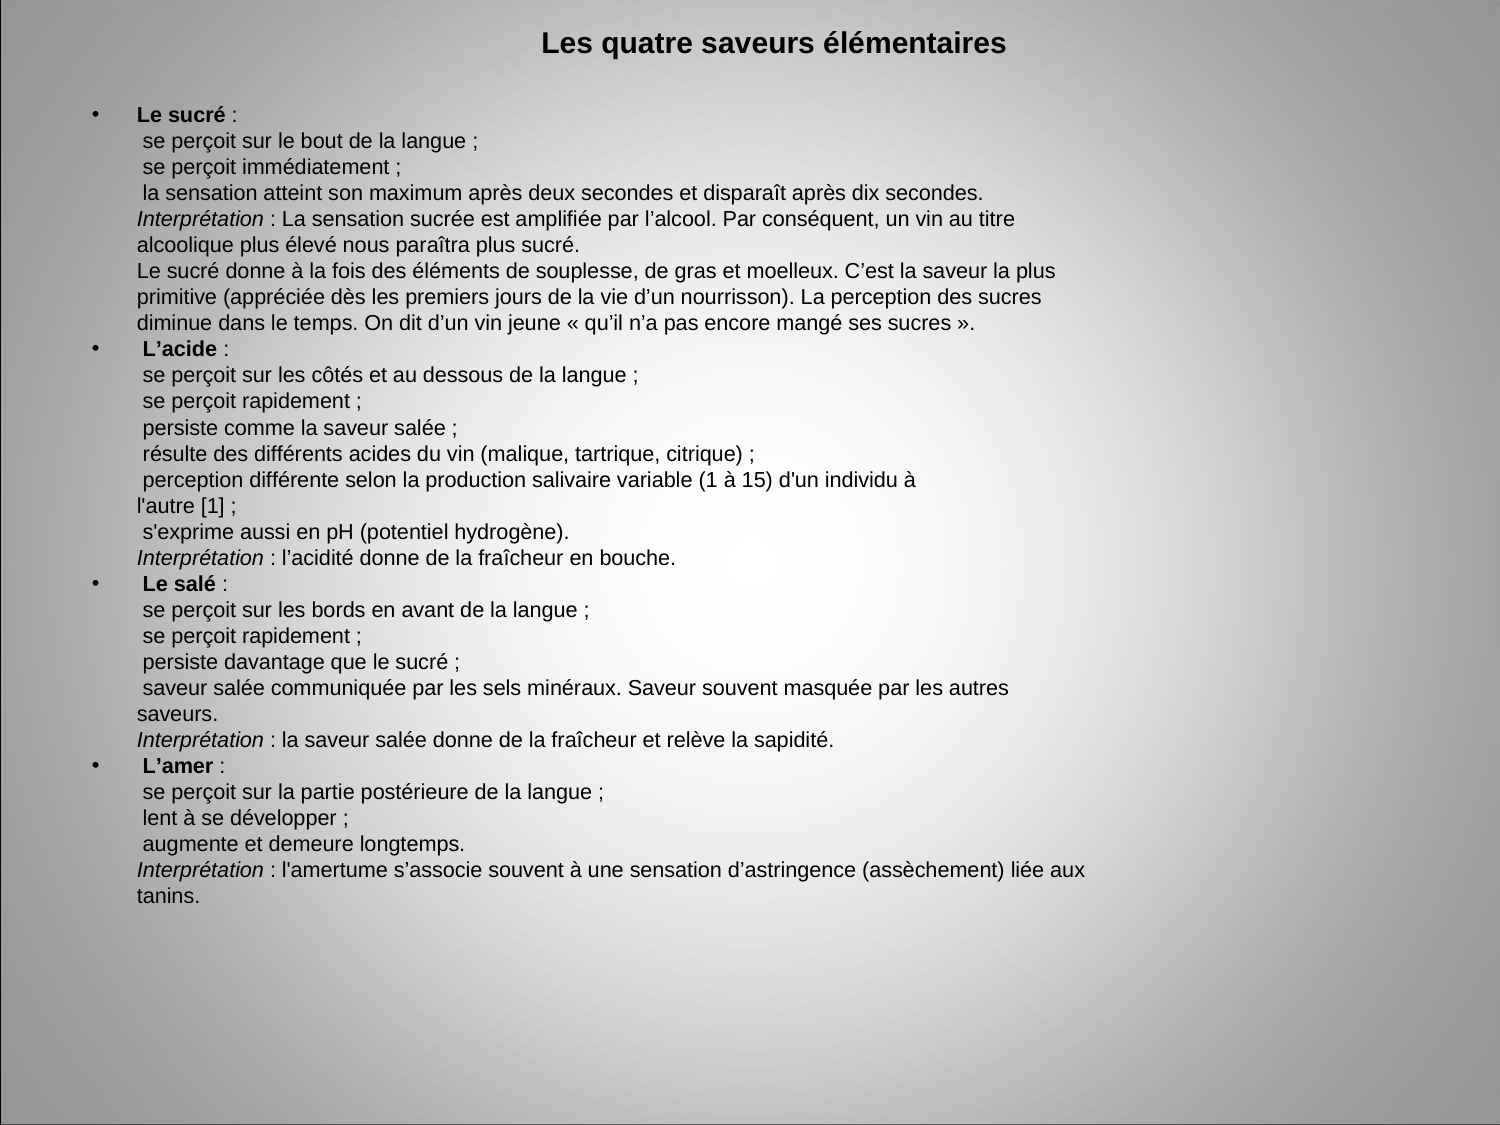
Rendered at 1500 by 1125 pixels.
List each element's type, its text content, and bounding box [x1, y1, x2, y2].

picture [0, 0, 1500, 1125]
list Les quatre saveurs élémentaires Le sucré : se perçoit sur le bout de la langue ; se perçoit immédiatement ; la sensation atteint son maximum après deux secondes et disparaît après dix secondes. Interprétation : La sensation sucrée est amplifiée par l’alcool. Par conséquent, un vin au titre alcoolique plus élevé nous paraîtra plus sucré. Le sucré donne à la fois des éléments de souplesse, de gras et moelleux. C’est la saveur la plus primitive (appréciée dès les premiers jours de la vie d’un nourrisson). La perception des sucres diminue dans le temps. On dit d’un vin jeune « qu’il n’a pas encore mangé ses sucres ». L’acide : se perçoit sur les côtés et au dessous de la langue ; se perçoit rapidement ; persiste comme la saveur salée ; résulte des différents acides du vin (malique, tartrique, citrique) ; perception différente selon la production salivaire variable (1 à 15) d'un individu à l'autre [1] ; s'exprime aussi en pH (potentiel hydrogène). Interprétation : l’acidité donne de la fraîcheur en bouche. Le salé : se perçoit sur les bords en avant de la langue ; se perçoit rapidement ; persiste davantage que le sucré ; saveur salée communiquée par les sels minéraux. Saveur souvent masquée par les autres saveurs. Interprétation : la saveur salée donne de la fraîcheur et relève la sapidité. L’amer : se perçoit sur la partie postérieure de la langue ; lent à se développer ; augmente et demeure longtemps. Interprétation : l'amertume s’associe souvent à une sensation d’astringence (assèchement) liée aux tanins. [76, 23, 1427, 927]
